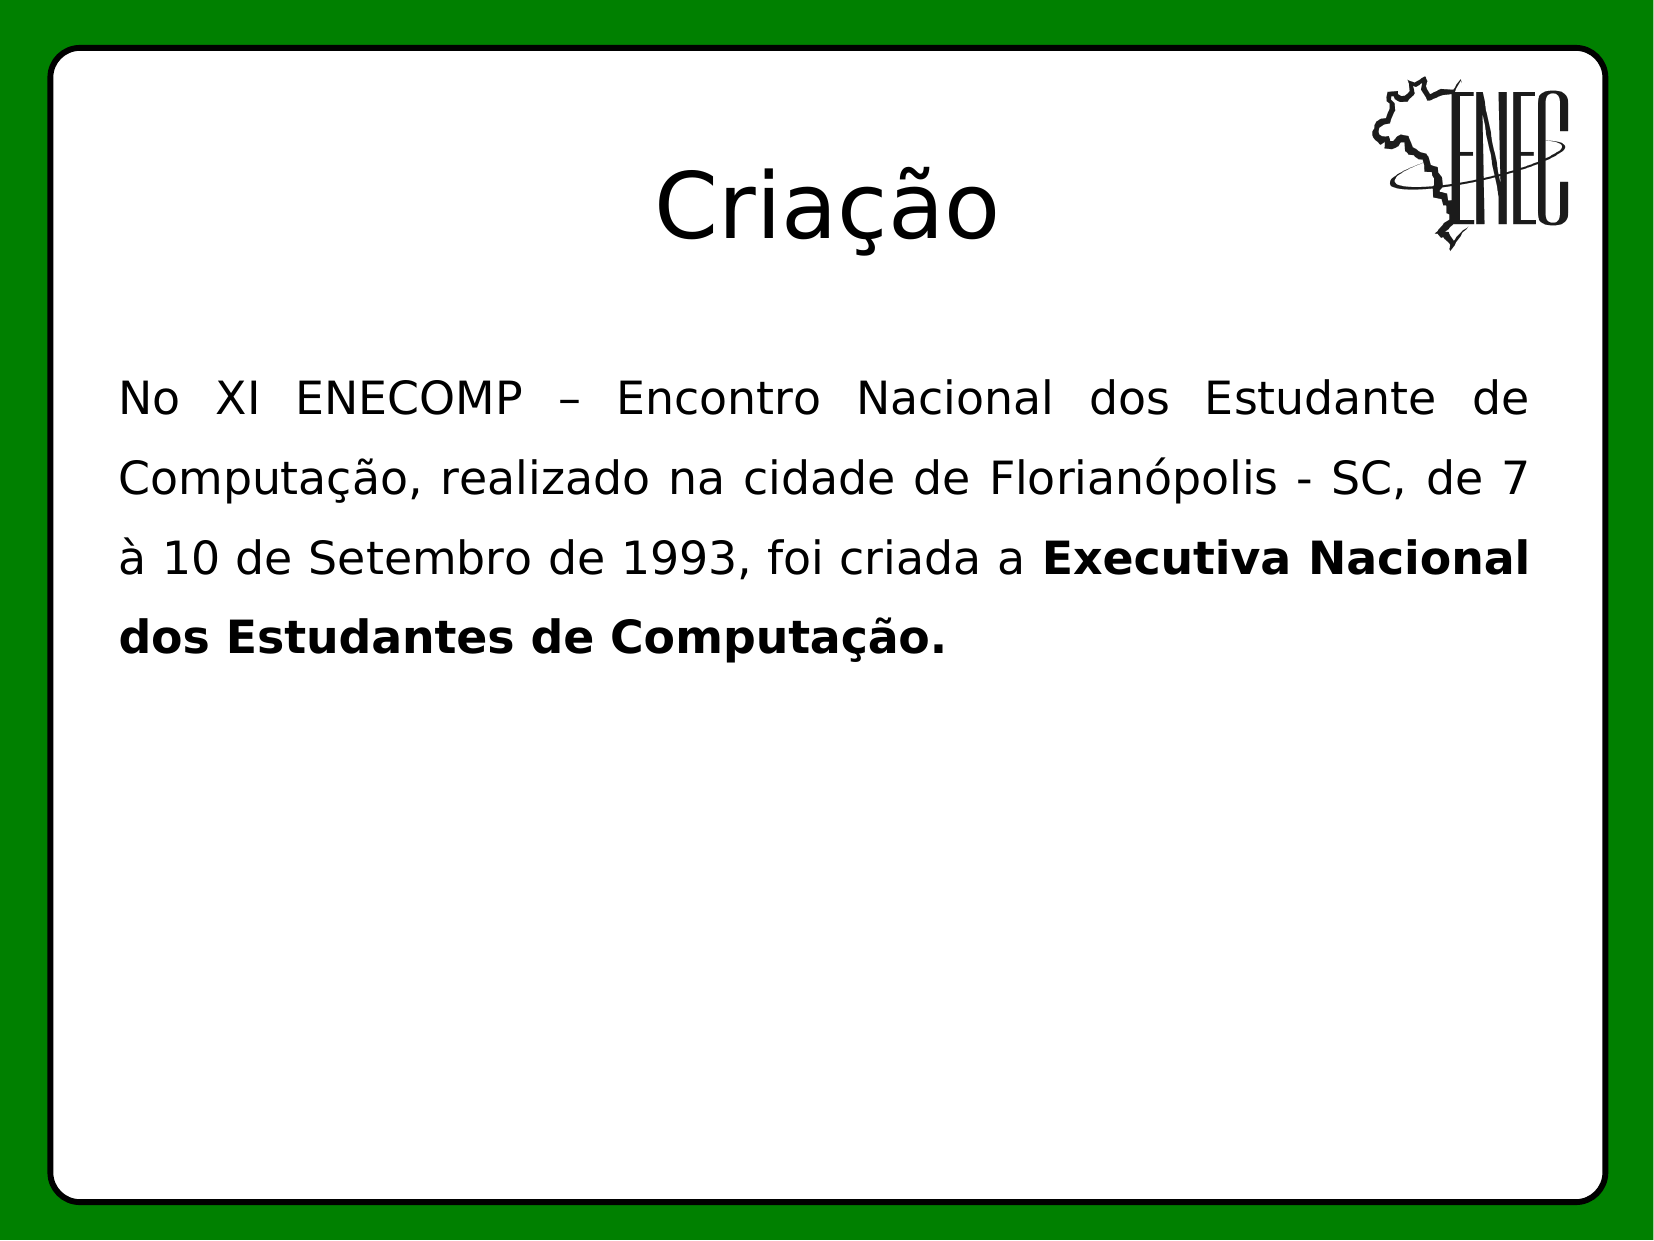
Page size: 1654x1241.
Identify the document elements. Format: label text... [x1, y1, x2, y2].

title Criação [121, 102, 1534, 310]
picture [1367, 71, 1574, 273]
list No XI ENECOMP – Encontro Nacional dos Estudante de Computação, realizado na cidade de Florianópolis - SC, de 7 à 10 de Setembro de 1993, foi criada a Executiva Nacional dos Estudantes de Computação. [118, 296, 1531, 1142]
